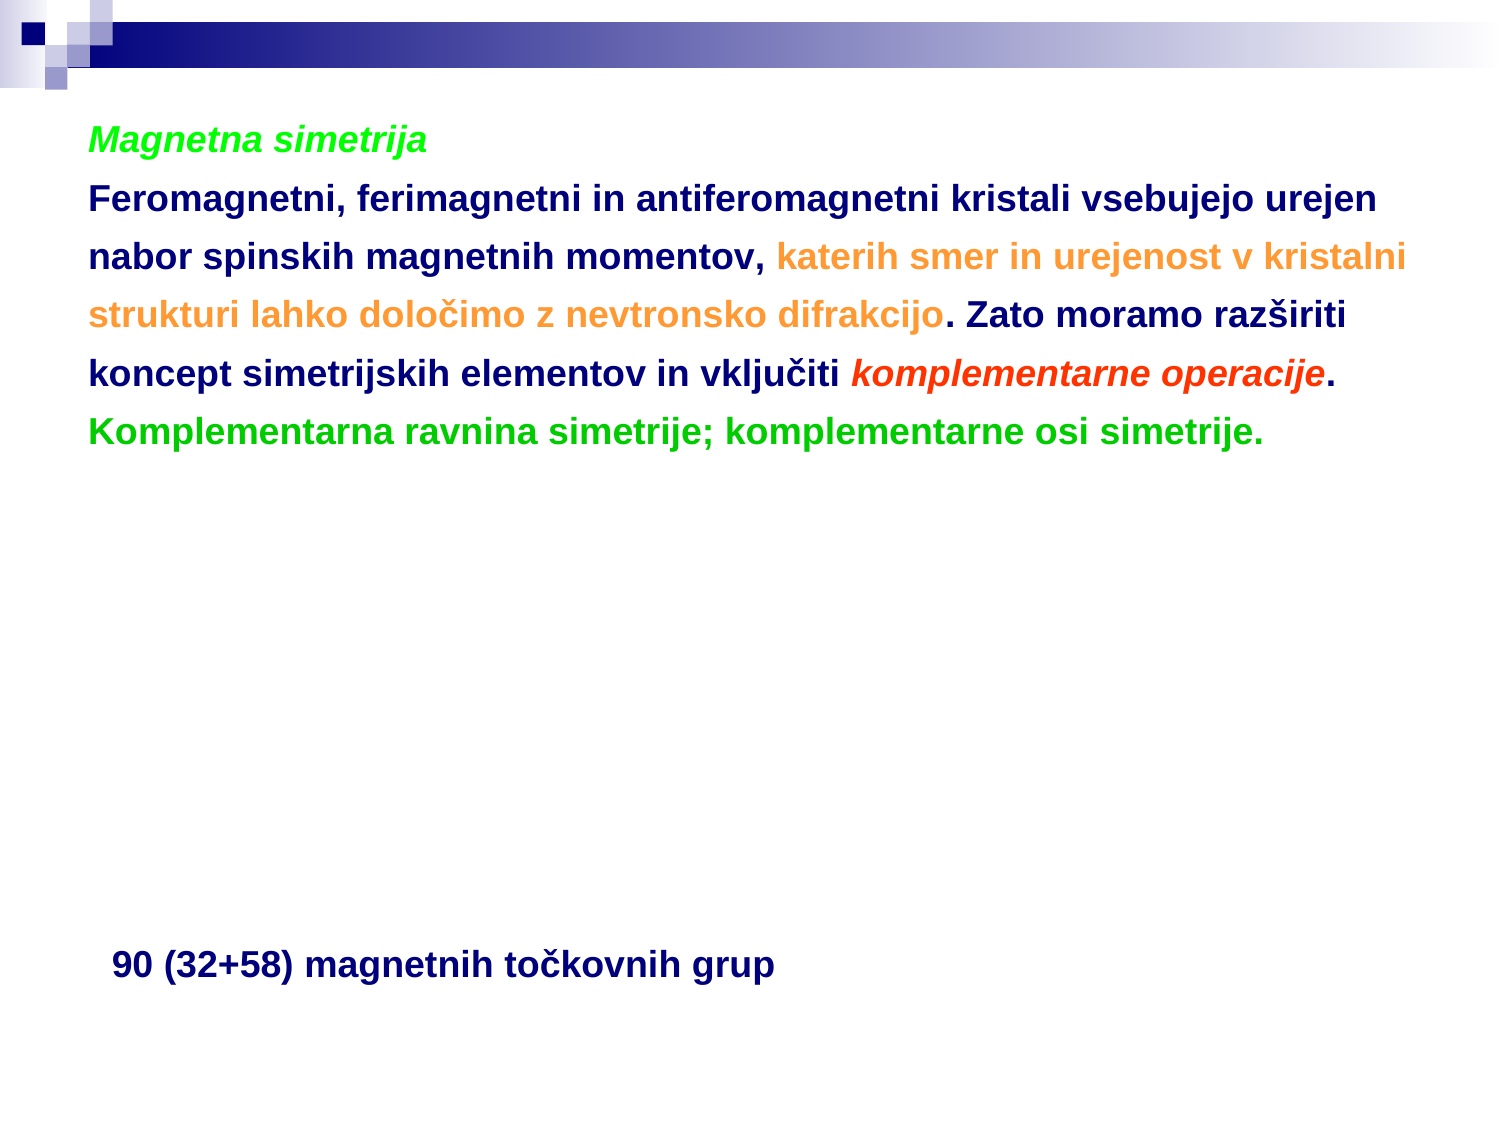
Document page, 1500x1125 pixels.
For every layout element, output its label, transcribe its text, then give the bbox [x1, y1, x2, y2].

text_box Magnetna simetrija Feromagnetni, ferimagnetni in antiferomagnetni kristali vsebujejo urejen nabor spinskih magnetnih momentov, katerih smer in urejenost v kristalni strukturi lahko določimo z nevtronsko difrakcijo. Zato moramo razširiti koncept simetrijskih elementov in vključiti komplementarne operacije. Komplementarna ravnina simetrije; komplementarne osi simetrije. [73, 93, 1433, 461]
text_box 90 (32+58) magnetnih točkovnih grup [97, 931, 791, 993]
